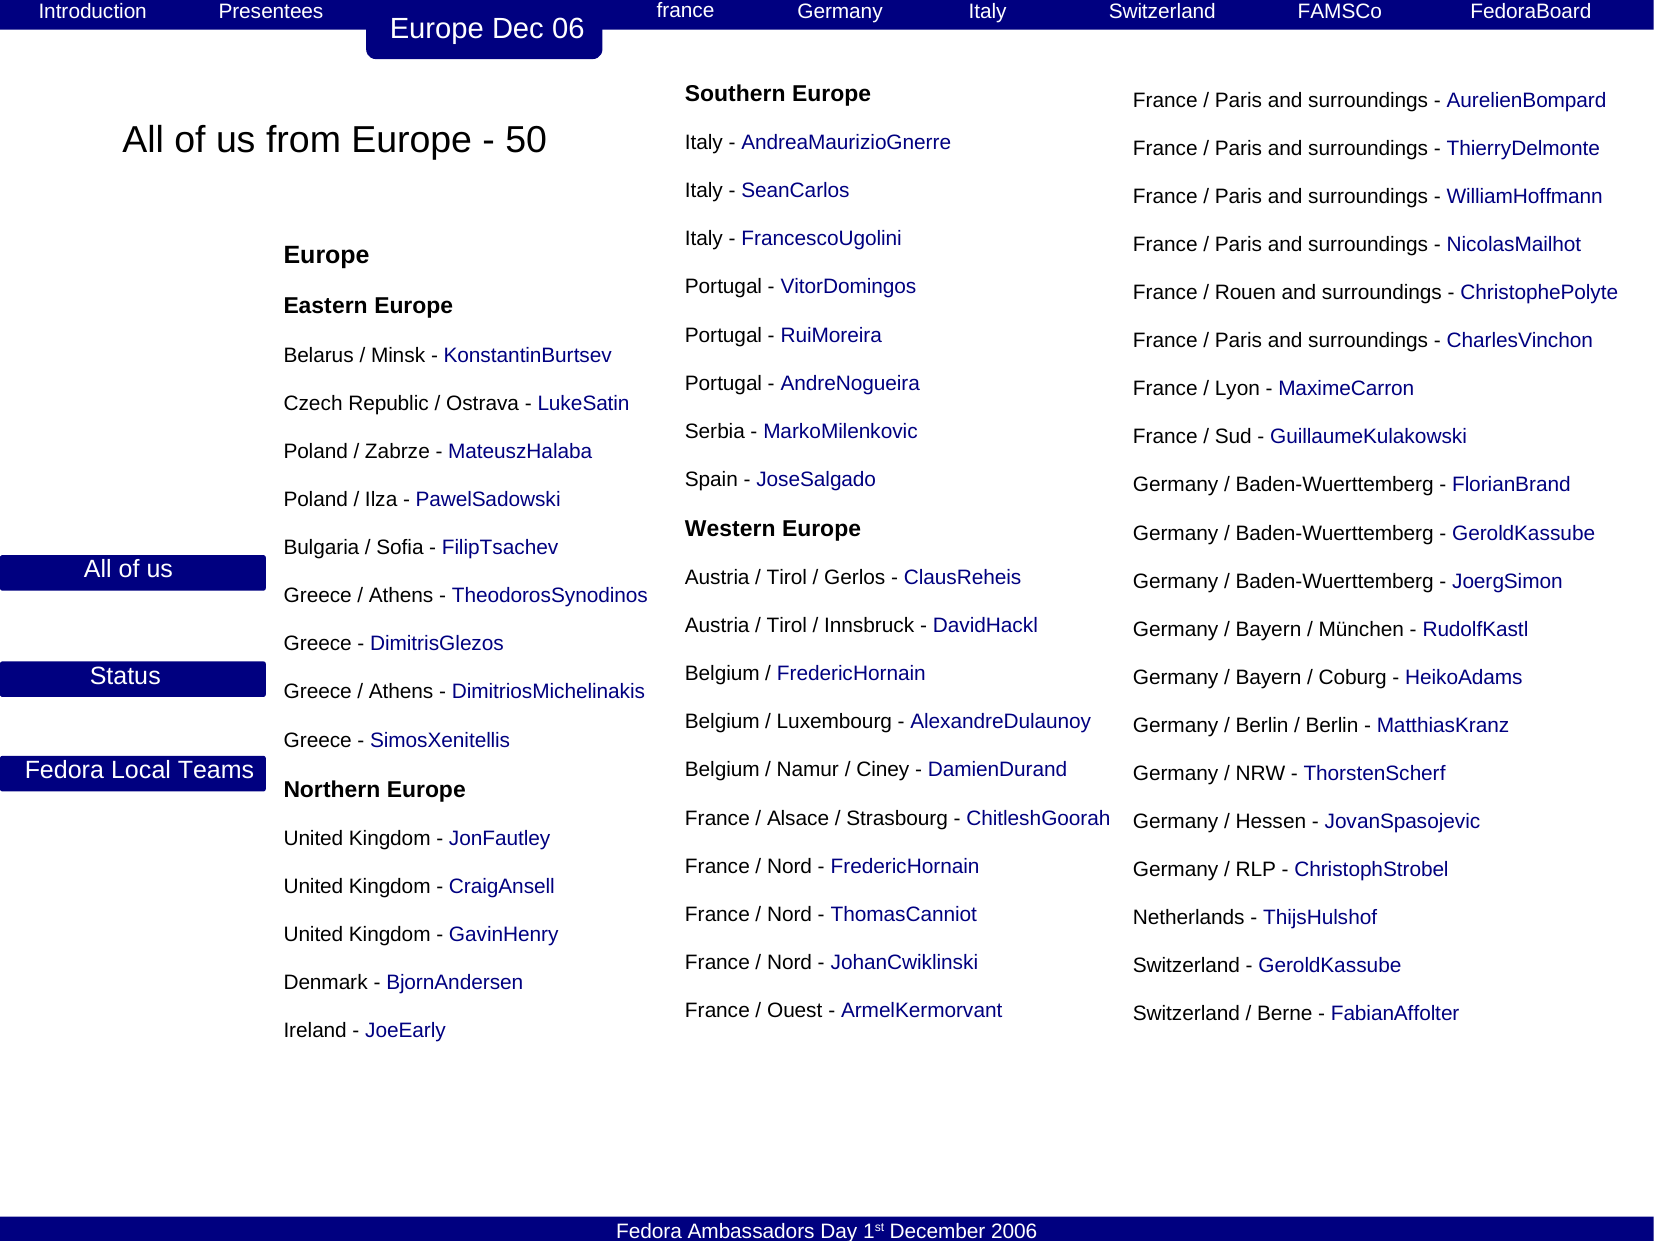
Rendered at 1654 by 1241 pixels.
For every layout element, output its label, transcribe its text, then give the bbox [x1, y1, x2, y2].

text_box [237, 555, 266, 591]
text_box Status [89, 661, 243, 699]
text_box France / Paris and surroundings - AurelienBompard France / Paris and surroundings - ThierryDelmonte France / Paris and surroundings - WilliamHoffmann France / Paris and surroundings - NicolasMailhot France / Rouen and surroundings - ChristophePolyte France / Paris and surroundings - CharlesVinchon France / Lyon - MaximeCarron France / Sud - GuillaumeKulakowski Germany / Baden-Wuerttemberg - FlorianBrand Germany / Baden-Wuerttemberg - GeroldKassube Germany / Baden-Wuerttemberg - JoergSimon Germany / Bayern / München - RudolfKastl Germany / Bayern / Coburg - HeikoAdams Germany / Berlin / Berlin - MatthiasKranz Germany / NRW - ThorstenScherf Germany / Hessen - JovanSpasojevic Germany / RLP - ChristophStrobel Netherlands - ThijsHulshof Switzerland - GeroldKassube Switzerland / Berne - FabianAffolter [1132, 88, 1625, 1180]
text_box [0, 661, 89, 697]
text_box [0, 755, 24, 792]
text_box Southern Europe Italy - AndreaMaurizioGnerre Italy - SeanCarlos Italy - FrancescoUgolini Portugal - VitorDomingos Portugal - RuiMoreira Portugal - AndreNogueira Serbia - MarkoMilenkovic Spain - JoseSalgado Western Europe Austria / Tirol / Gerlos - ClausReheis Austria / Tirol / Innsbruck - DavidHackl Belgium / FredericHornain Belgium / Luxembourg - AlexandreDulaunoy Belgium / Namur / Ciney - DamienDurand France / Alsace / Strasbourg - ChitleshGoorah France / Nord - FredericHornain France / Nord - ThomasCanniot France / Nord - JohanCwiklinski France / Ouest - ArmelKermorvant [685, 80, 1177, 1217]
text_box [0, 555, 83, 591]
text_box All of us [83, 555, 237, 593]
text_box [366, 0, 603, 60]
text_box Europe Dec 06 [389, 11, 582, 56]
text_box All of us from Europe - 50 [122, 118, 548, 174]
text_box Europe Eastern Europe Belarus / Minsk - KonstantinBurtsev Czech Republic / Ostrava - LukeSatin Poland / Zabrze - MateuszHalaba Poland / Ilza - PawelSadowski Bulgaria / Sofia - FilipTsachev Greece / Athens - TheodorosSynodinos Greece - DimitrisGlezos Greece / Athens - DimitriosMichelinakis Greece - SimosXenitellis Northern Europe United Kingdom - JonFautley United Kingdom - CraigAnsell United Kingdom - GavinHenry Denmark - BjornAndersen Ireland - JoeEarly [283, 240, 654, 1241]
text_box Fedora Local Teams [24, 755, 321, 794]
text_box [243, 661, 266, 697]
